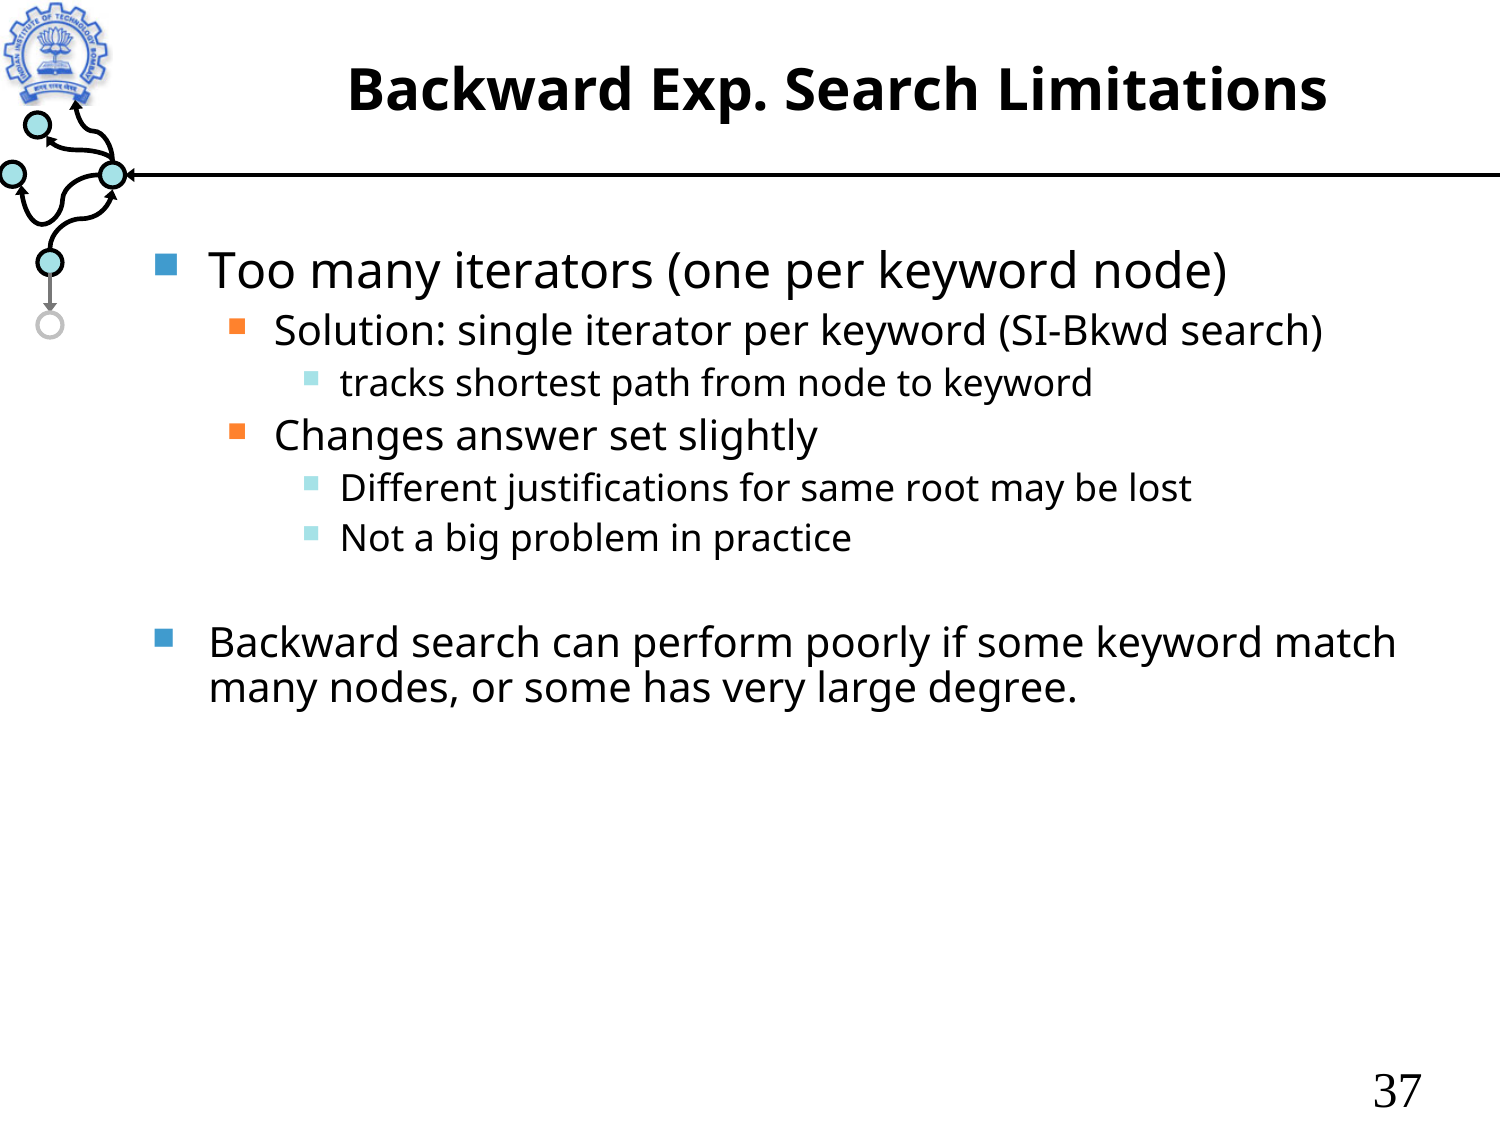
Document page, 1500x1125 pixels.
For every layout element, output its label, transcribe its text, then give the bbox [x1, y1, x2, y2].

list Too many iterators (one per keyword node) Solution: single iterator per keyword (SI-Bkwd search) tracks shortest path from node to keyword Changes answer set slightly Different justifications for same root may be lost Not a big problem in practice Backward search can perform poorly if some keyword match many nodes, or some has very large degree. [137, 237, 1450, 1063]
picture [0, 0, 113, 106]
title Backward Exp. Search Limitations [200, 12, 1476, 163]
